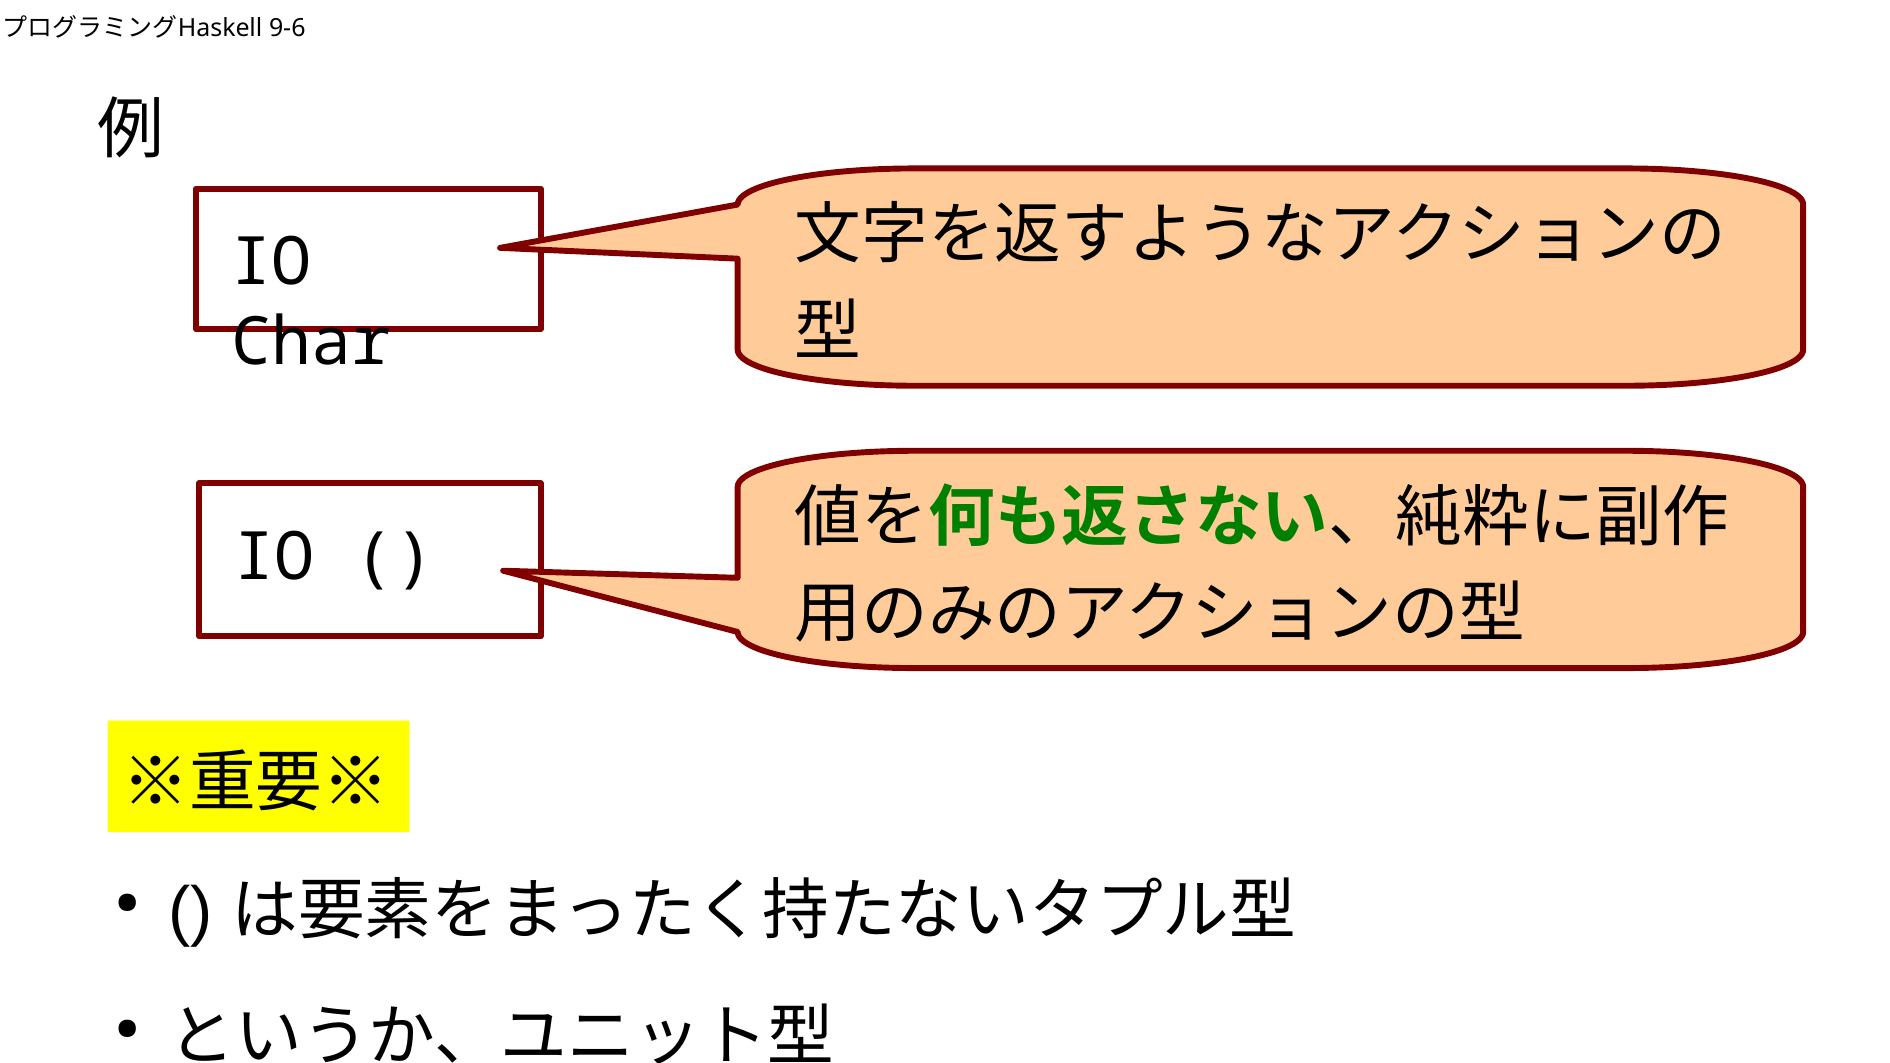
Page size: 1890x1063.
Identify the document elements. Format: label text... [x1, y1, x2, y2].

text_box IO () [199, 483, 541, 637]
list () は要素をまったく持たないタプル型 というか、ユニット型 [94, 853, 1796, 1023]
list 例 [94, 71, 1796, 146]
text_box 文字を返すようなアクションの型 [500, 168, 1804, 386]
text_box ※重要※ [107, 720, 410, 803]
text_box IO Char [195, 188, 541, 330]
text_box 値を何も返さない、純粋に副作用のみのアクションの型 [503, 450, 1804, 669]
